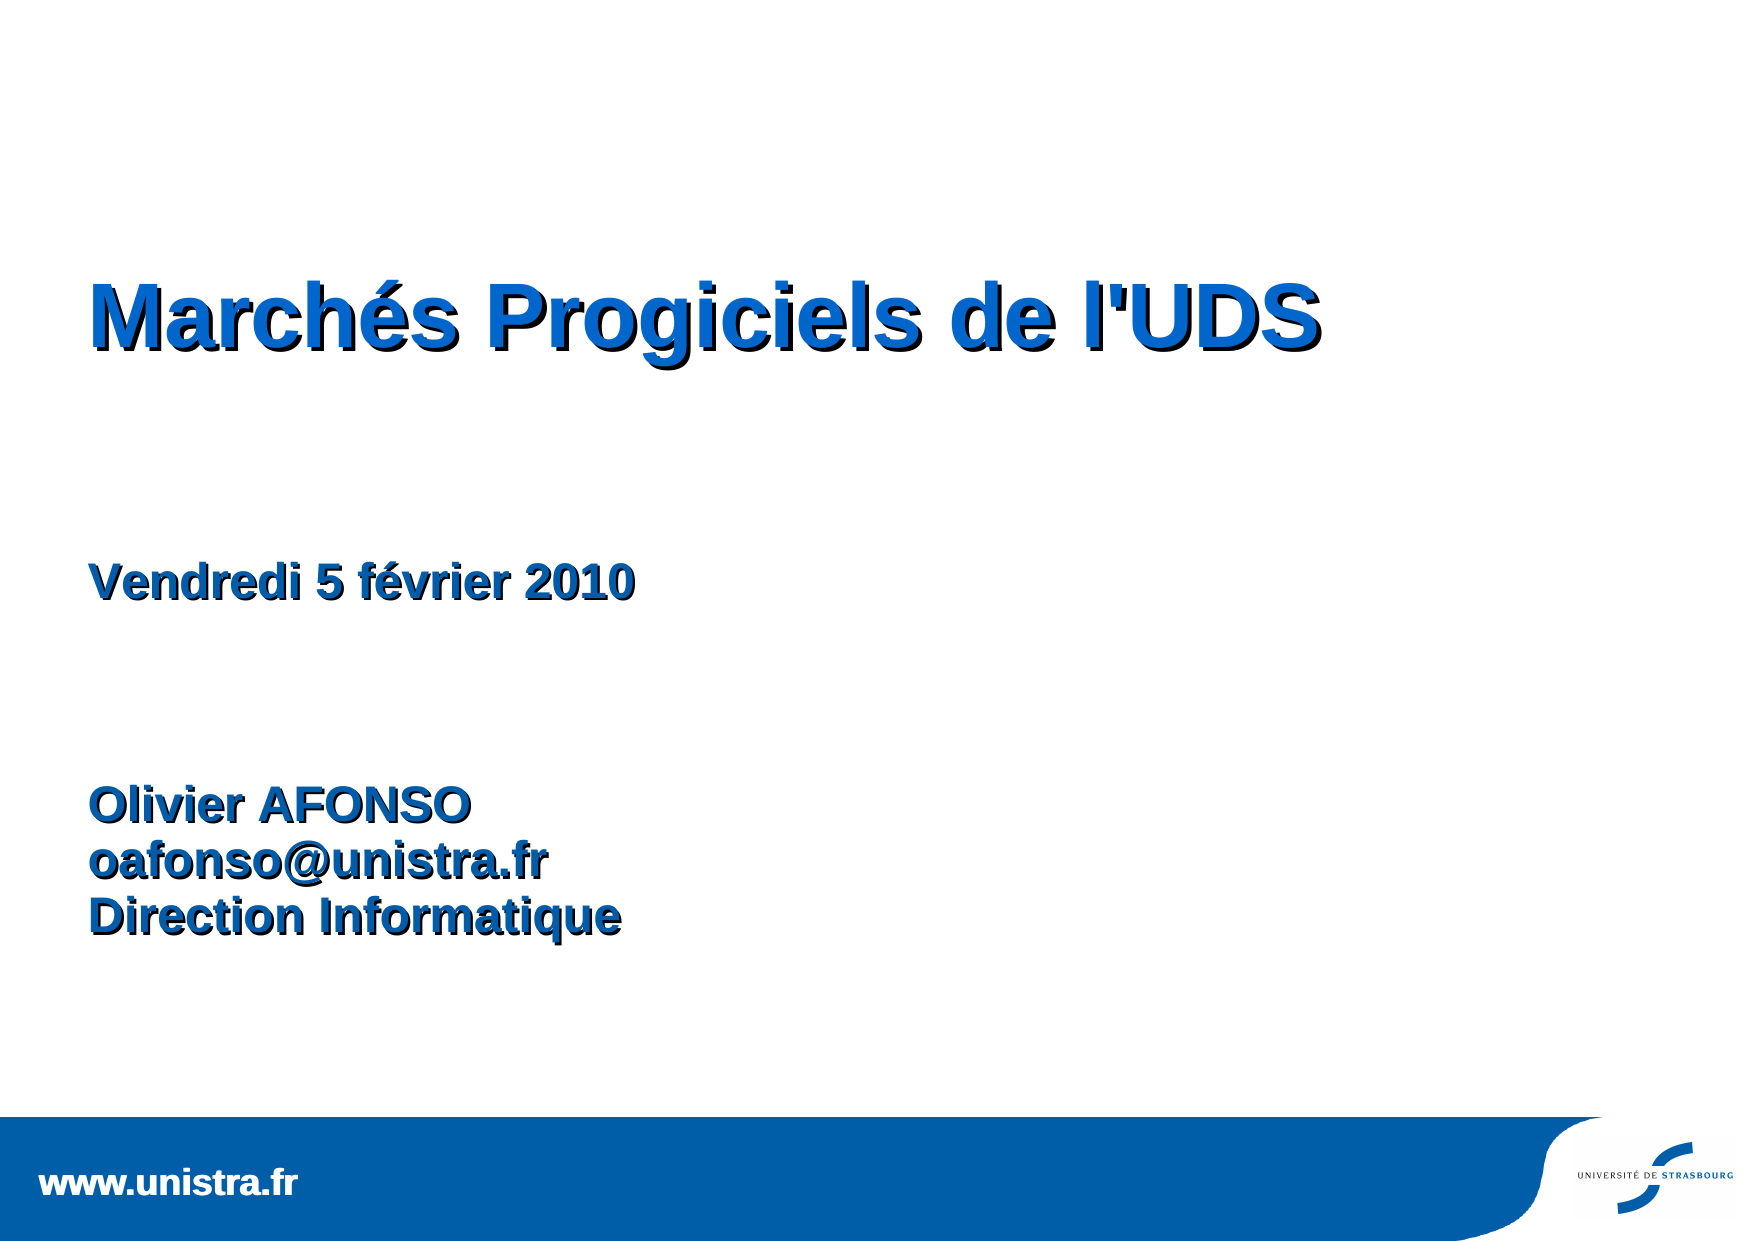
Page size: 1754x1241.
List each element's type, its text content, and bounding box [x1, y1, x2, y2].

picture [0, 1115, 1737, 1241]
subtitle Marchés Progiciels de l'UDS Vendredi 5 février 2010 Olivier AFONSO oafonso@unistra.fr Direction Informatique [87, 260, 1654, 948]
